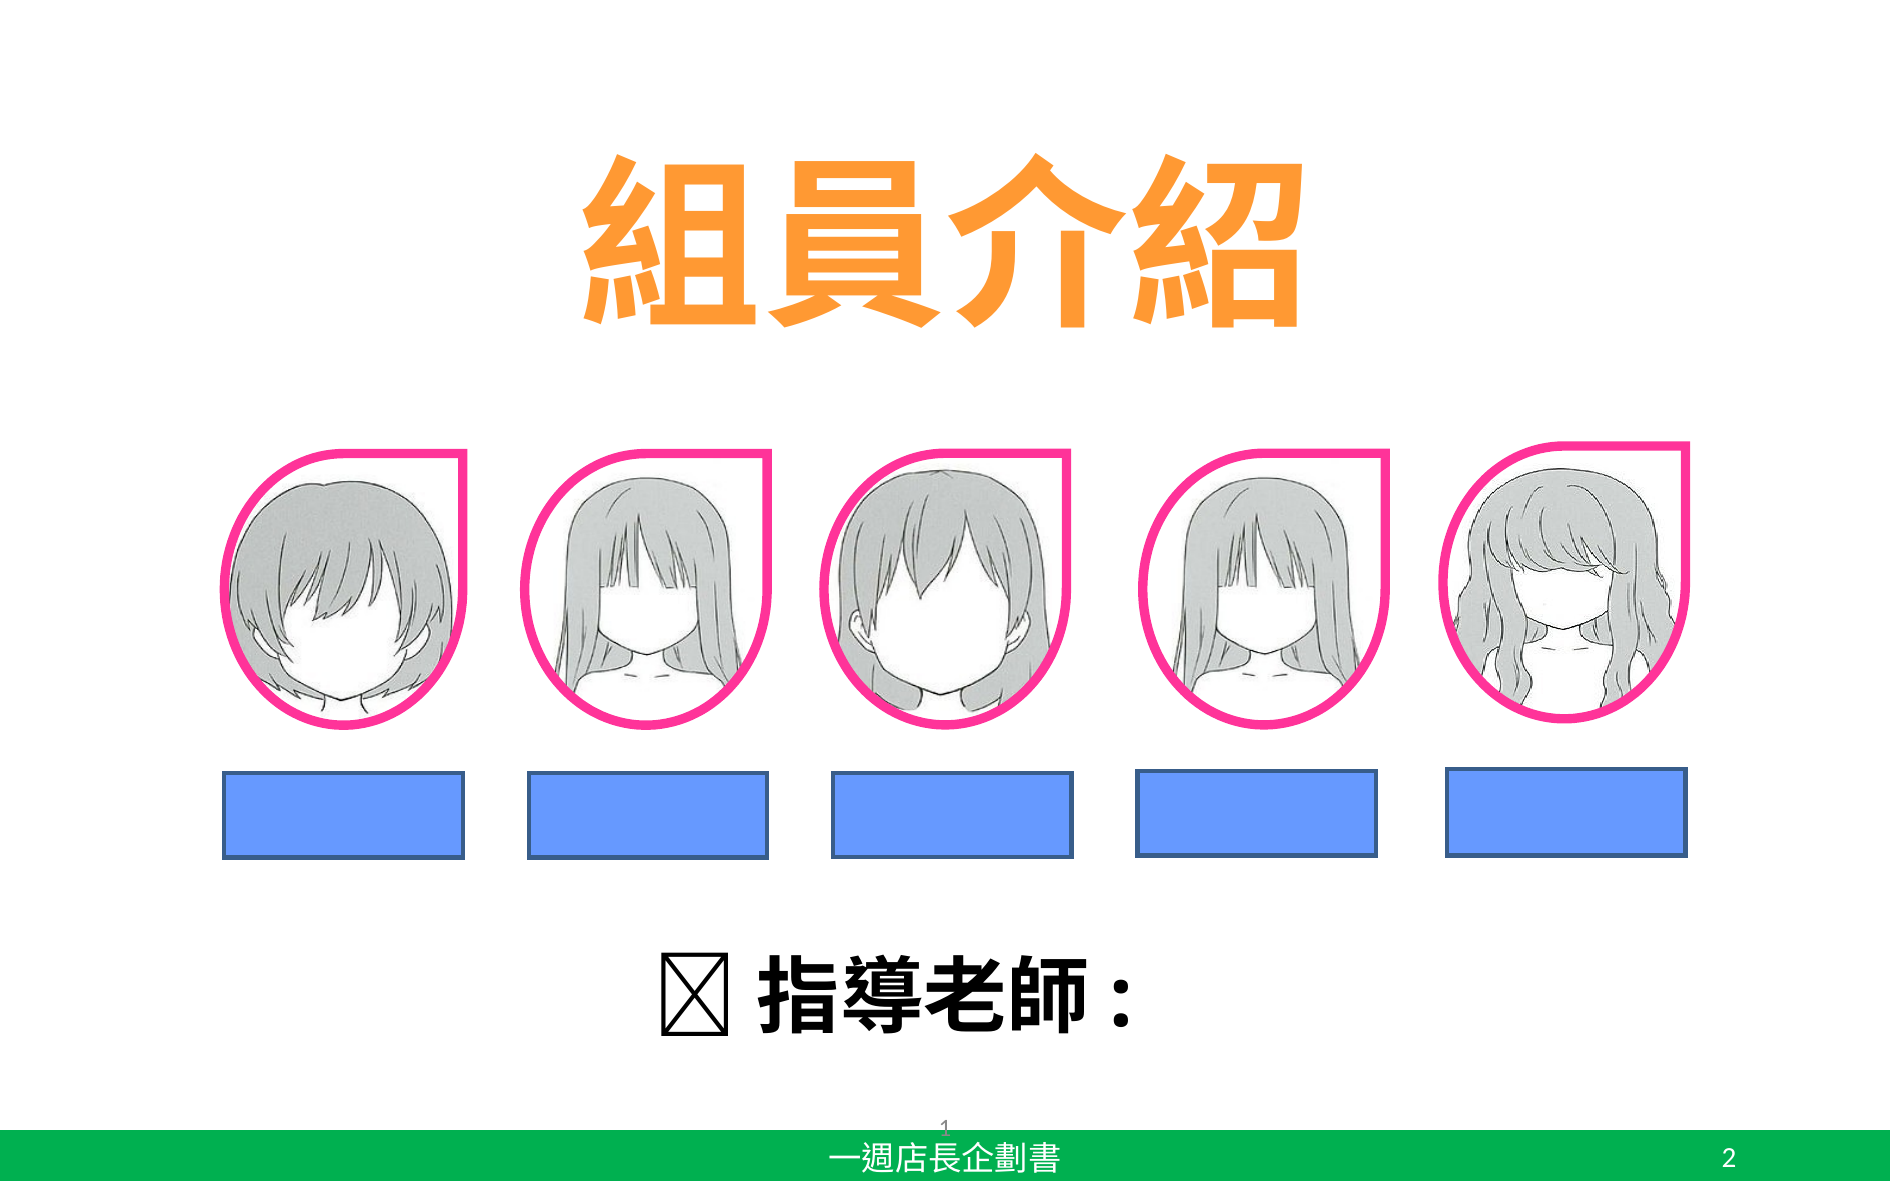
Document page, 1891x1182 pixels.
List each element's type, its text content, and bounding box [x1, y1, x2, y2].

text_box [1447, 769, 1685, 855]
text_box [833, 773, 1072, 857]
text_box 指導老師: [452, 935, 1438, 1052]
text_box [823, 453, 1067, 725]
text_box [224, 453, 463, 726]
text_box [524, 453, 768, 726]
text_box 一週店長企劃書 [0, 1130, 1706, 1181]
text_box 2 [1706, 1130, 1891, 1182]
text_box [224, 773, 463, 857]
text_box [529, 773, 767, 858]
text_box [1142, 453, 1386, 725]
text_box [1442, 445, 1686, 719]
title 組員介紹 [200, 120, 1690, 345]
text_box 1 [645, 1094, 1245, 1158]
text_box [1138, 771, 1376, 856]
